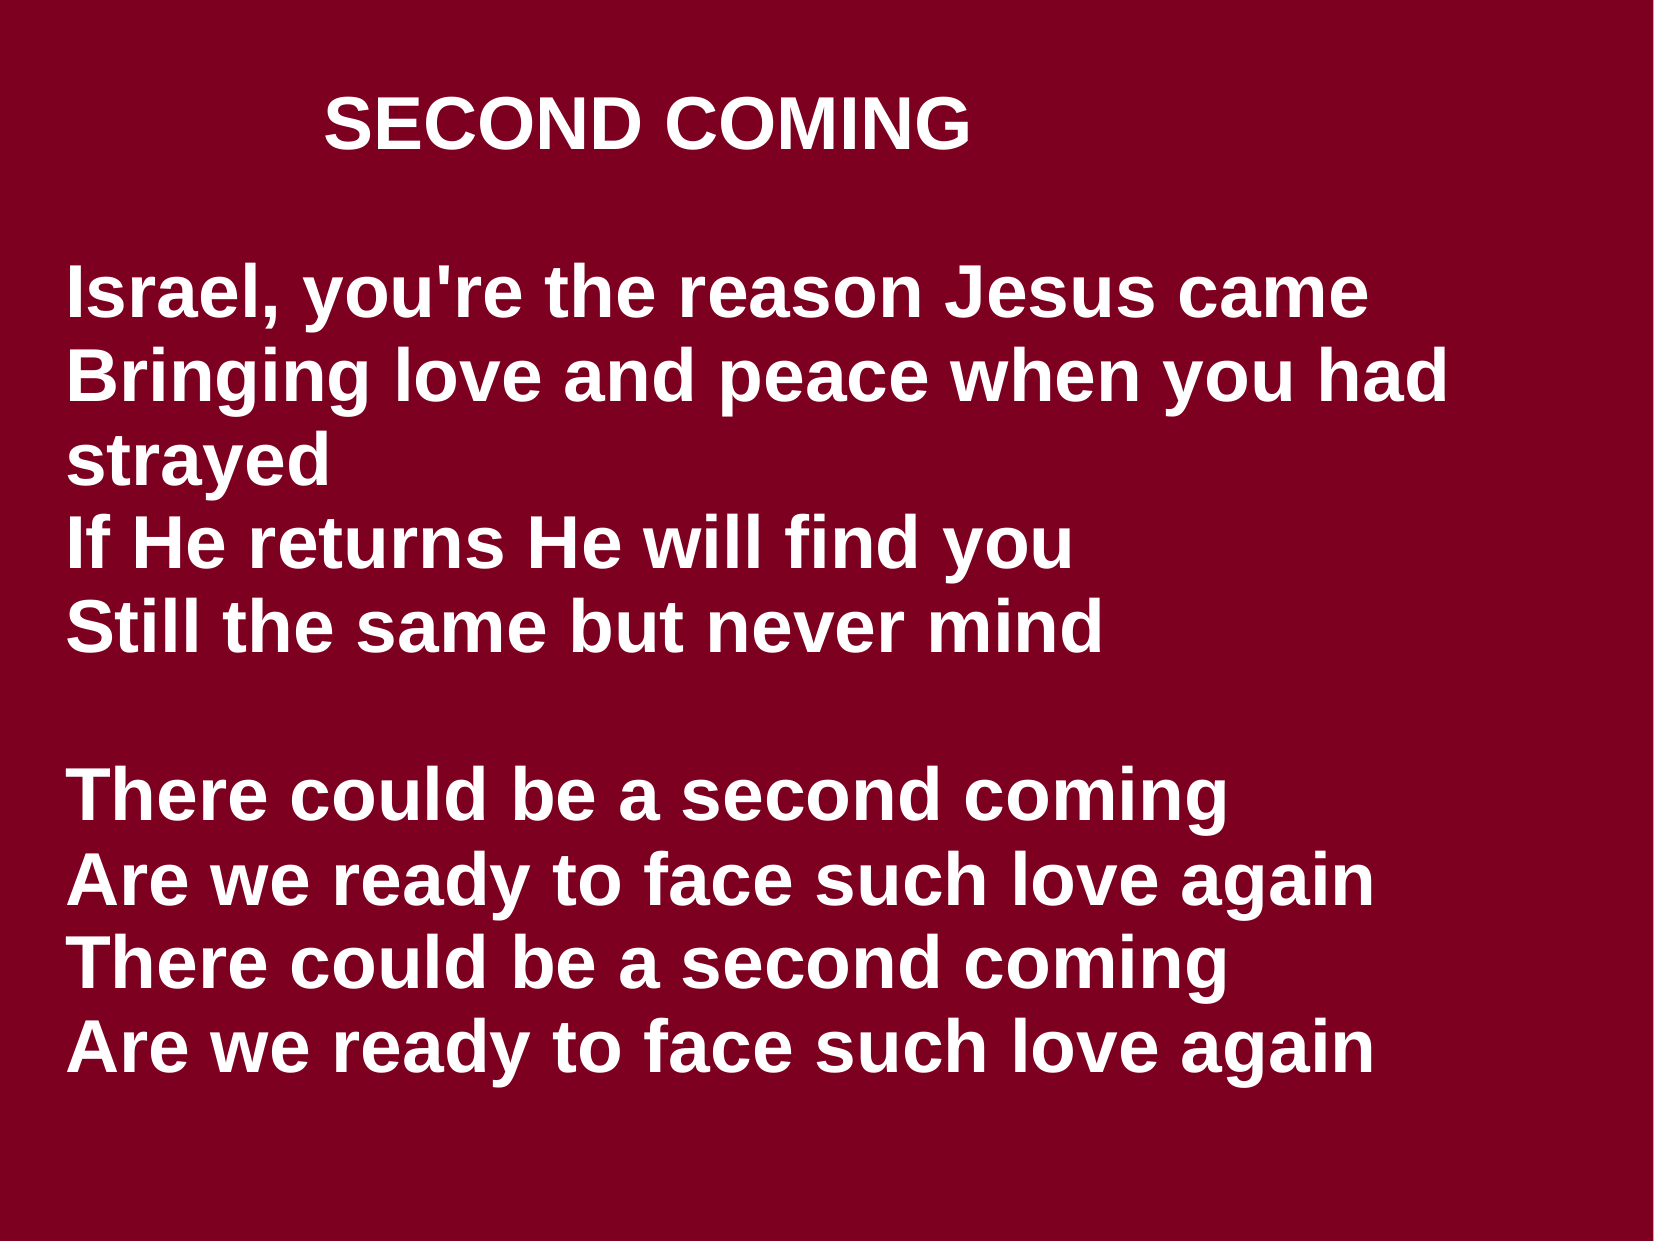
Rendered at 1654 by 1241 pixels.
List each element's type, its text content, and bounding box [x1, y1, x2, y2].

text_box SECOND COMING Israel, you're the reason Jesus came Bringing love and peace when you had strayed If He returns He will find you Still the same but never mind There could be a second coming Are we ready to face such love again There could be a second coming Are we ready to face such love again [0, 0, 1654, 1241]
